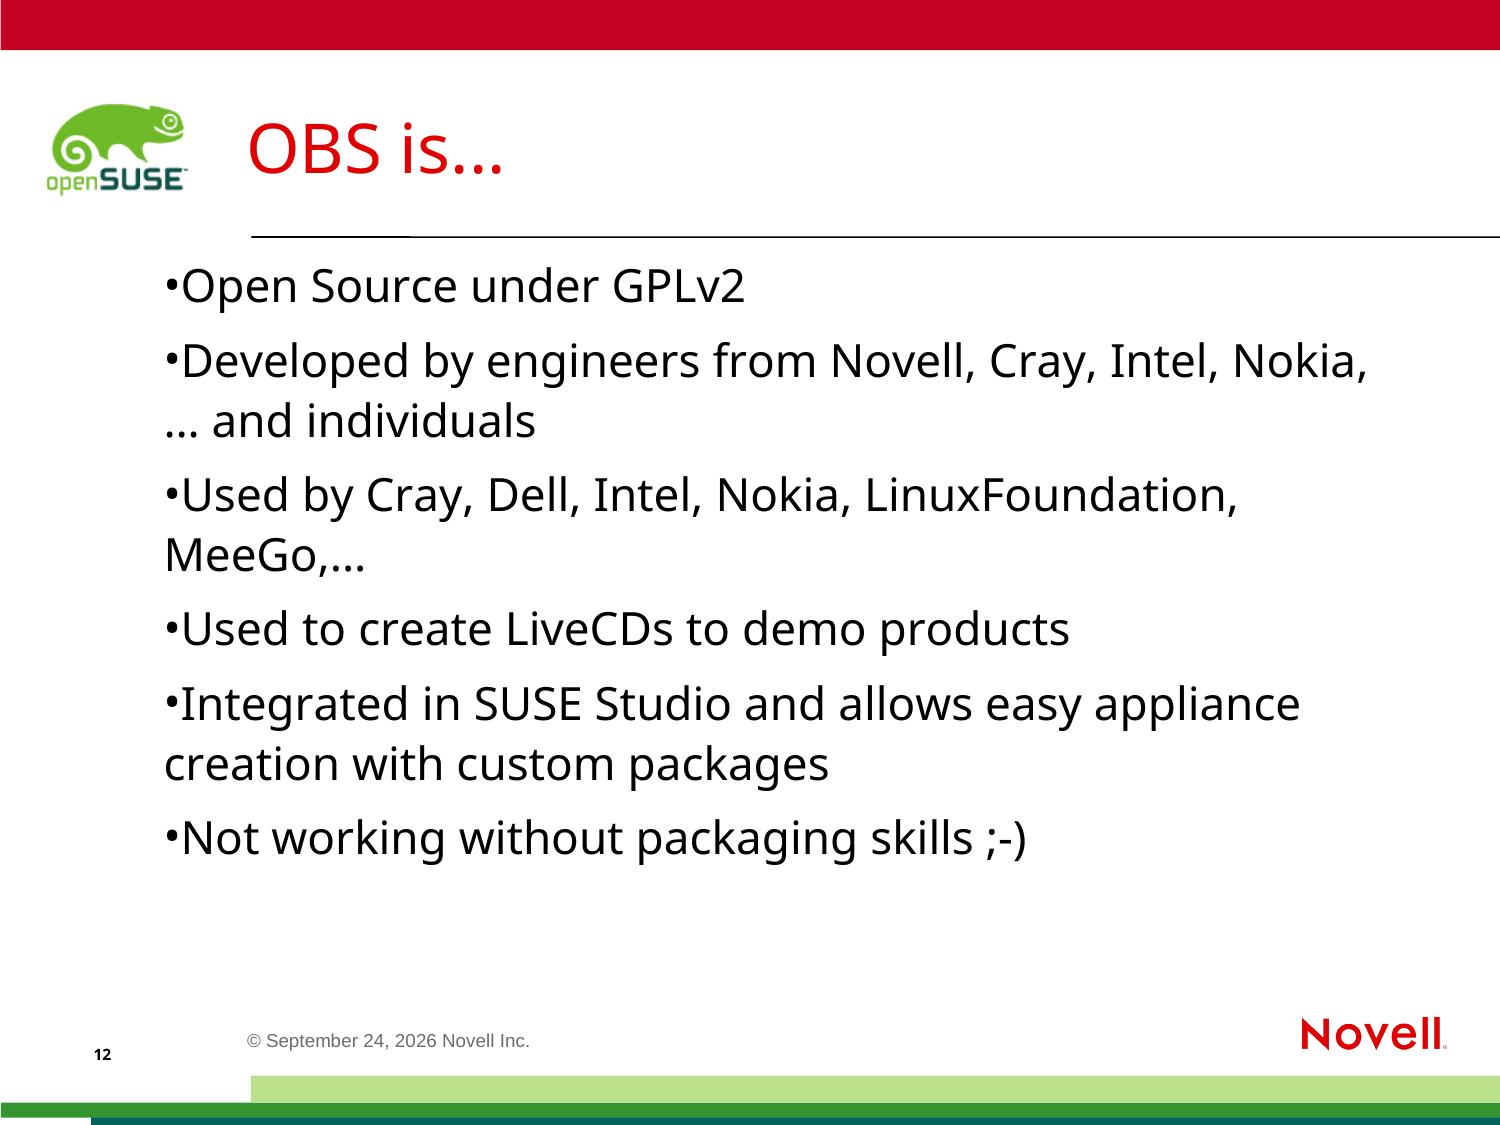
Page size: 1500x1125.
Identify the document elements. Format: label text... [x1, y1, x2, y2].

list Open Source under GPLv2 Developed by engineers from Novell, Cray, Intel, Nokia, … and individuals Used by Cray, Dell, Intel, Nokia, LinuxFoundation, MeeGo,... Used to create LiveCDs to demo products Integrated in SUSE Studio and allows easy appliance creation with custom packages Not working without packaging skills ;-) [163, 254, 1404, 856]
title OBS is... [246, 68, 1409, 231]
picture [47, 104, 188, 197]
picture [1295, 1011, 1453, 1056]
